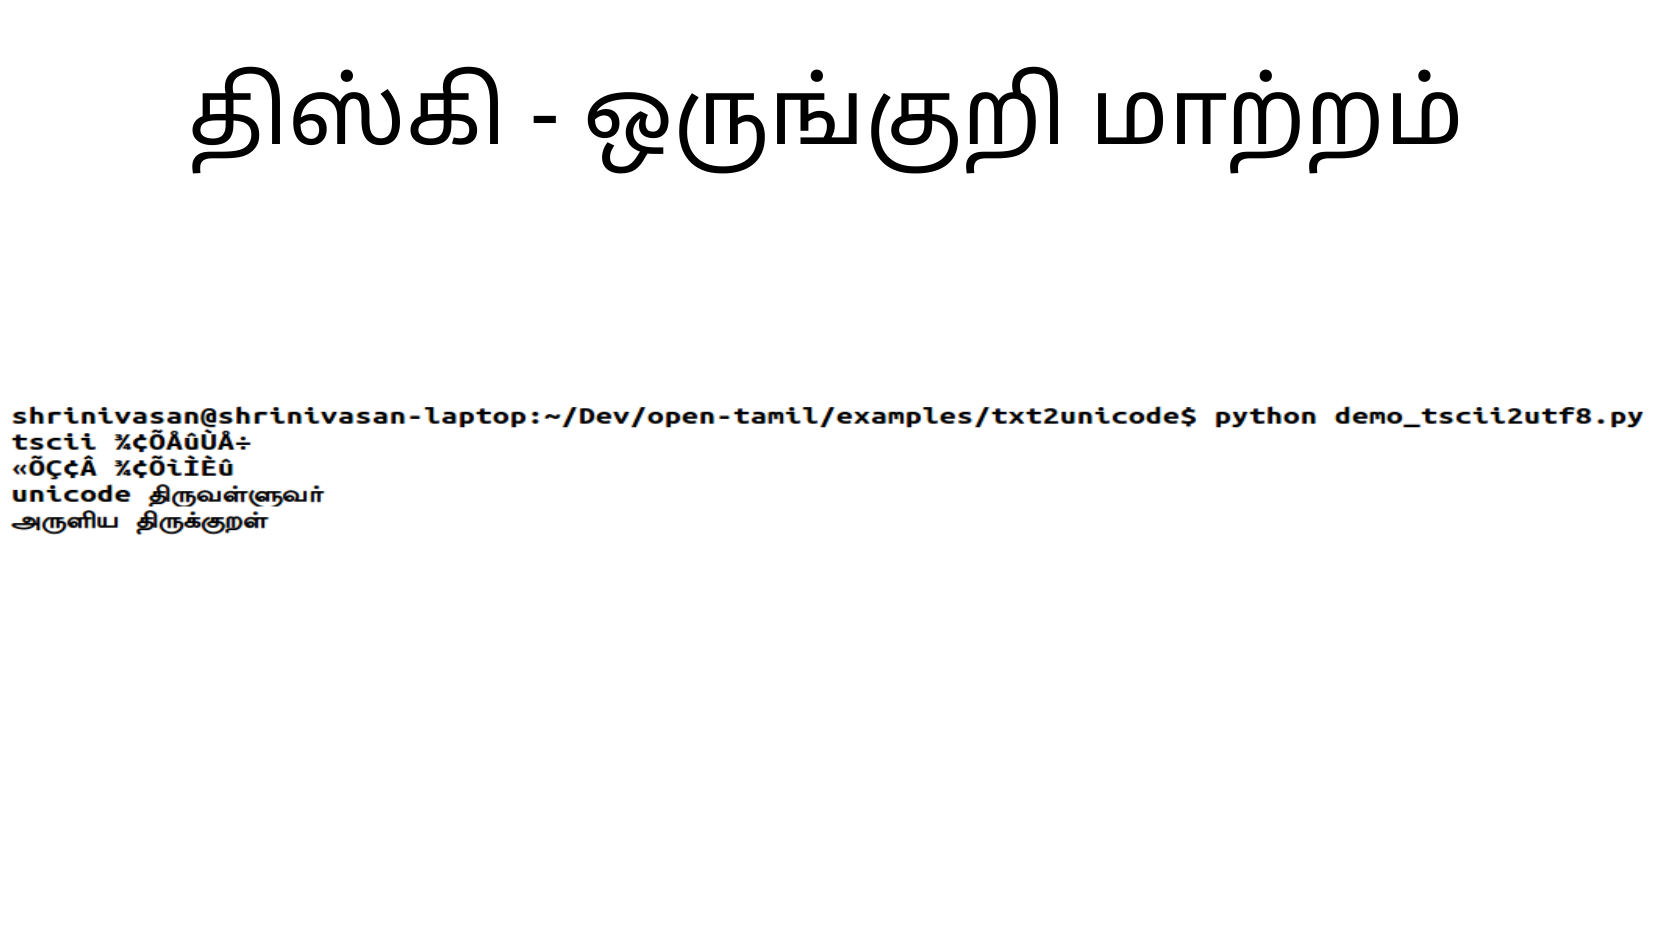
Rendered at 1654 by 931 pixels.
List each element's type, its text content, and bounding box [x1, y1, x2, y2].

title திஸ்கி - ஒருங்குறி மாற்றம் [82, 37, 1571, 193]
picture [10, 406, 1654, 535]
